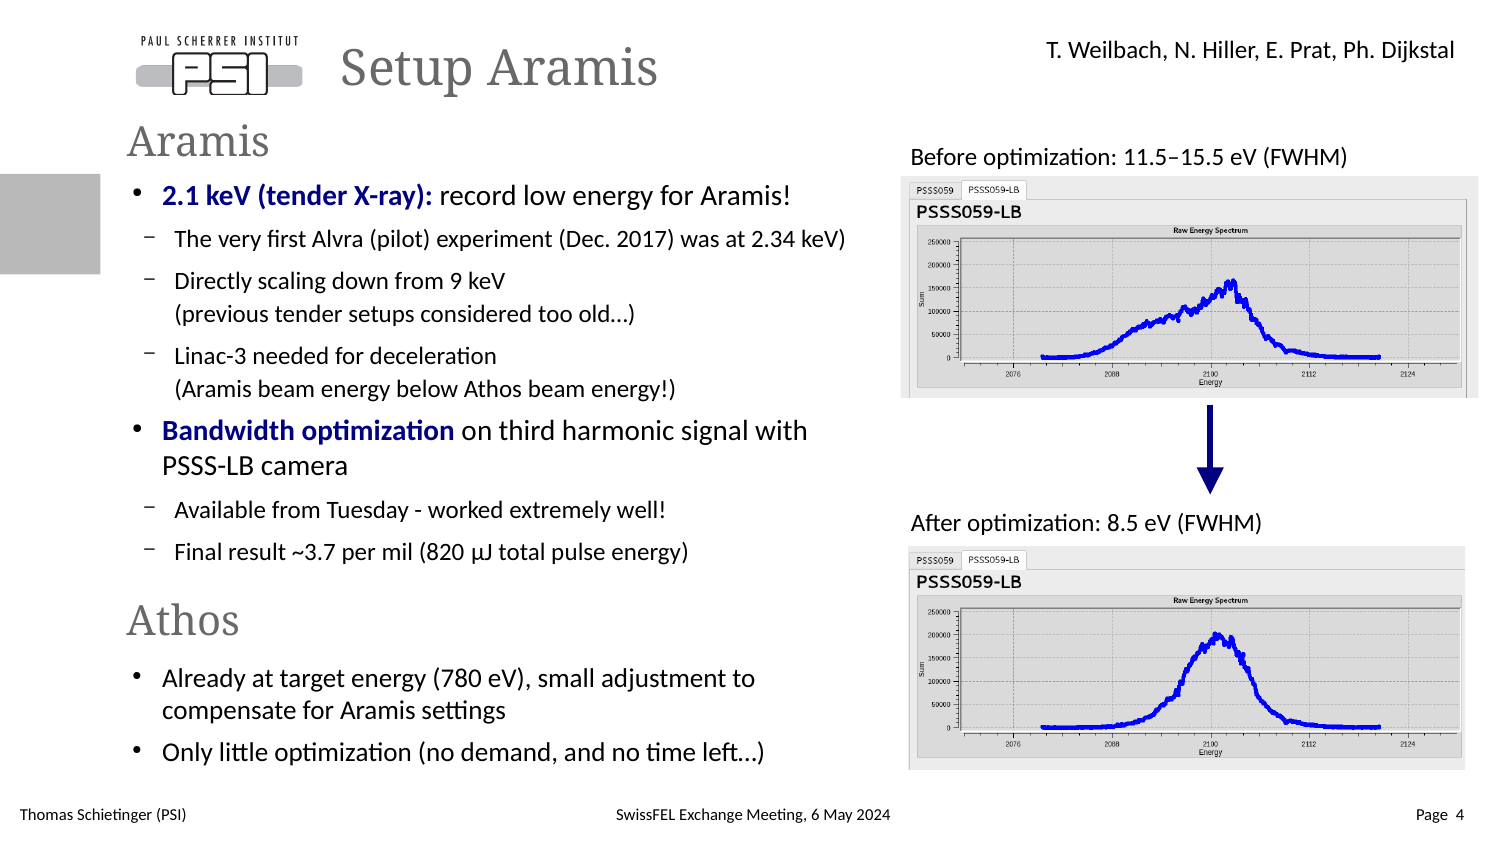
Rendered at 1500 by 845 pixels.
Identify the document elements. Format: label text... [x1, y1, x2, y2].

text_box T. Weilbach, N. Hiller, E. Prat, Ph. Dijkstal [1031, 32, 1471, 73]
picture [900, 176, 1479, 398]
list Already at target energy (780 eV), small adjustment to compensate for Aramis settings Only little optimization (no demand, and no time left…) [114, 660, 864, 777]
text_box After optimization: 8.5 eV (FWHM) [895, 504, 1278, 545]
title Athos [126, 593, 290, 645]
picture [908, 546, 1466, 770]
list 2.1 keV (tender X-ray): record low energy for Aramis! The very first Alvra (pilot) experiment (Dec. 2017) was at 2.34 keV) Directly scaling down from 9 keV (previous tender setups considered too old…) Linac-3 needed for deceleration (Aramis beam energy below Athos beam energy!) Bandwidth optimization on third harmonic signal with PSSS-LB camera Available from Tuesday - worked extremely well! Final result ~3.7 per mil (820 µJ total pulse energy) [114, 175, 864, 592]
text_box Before optimization: 11.5–15.5 eV (FWHM) [895, 138, 1364, 179]
title Aramis [126, 115, 291, 167]
title Setup Aramis [340, 35, 1442, 98]
